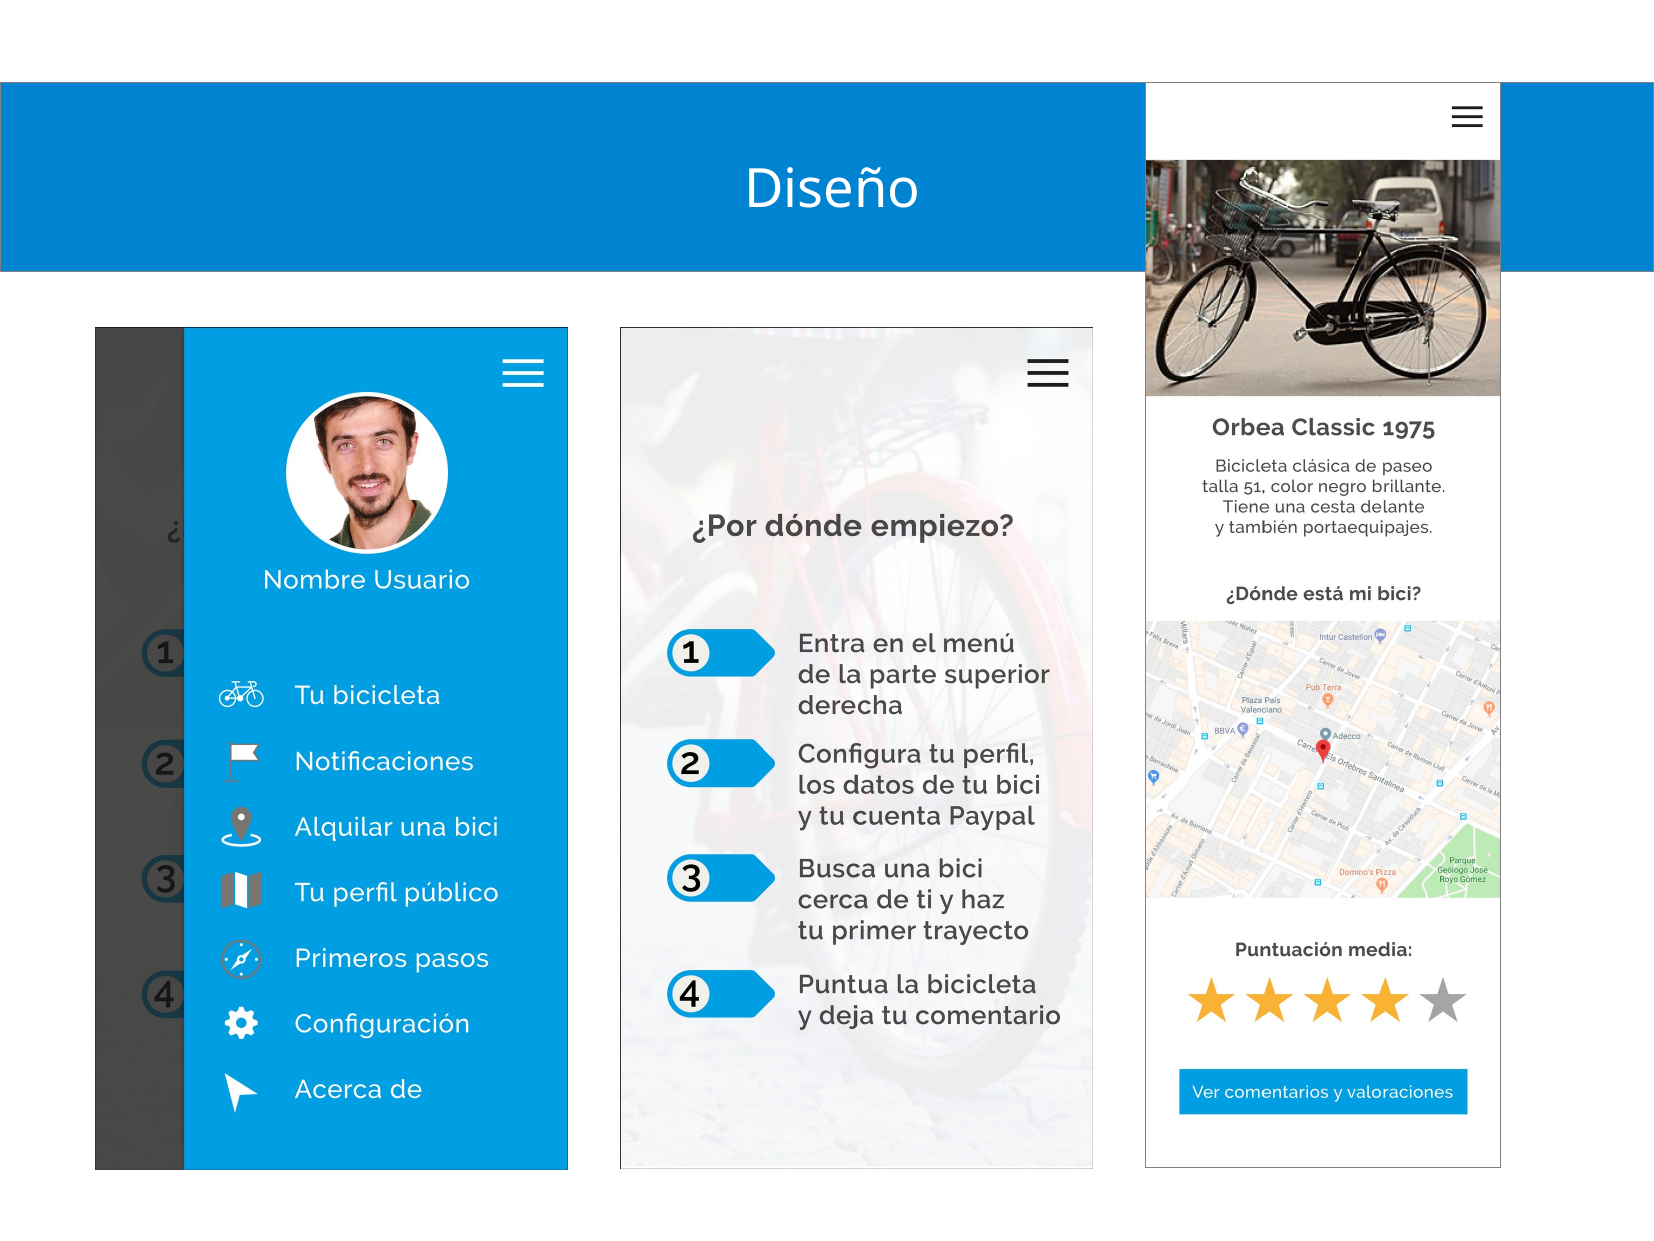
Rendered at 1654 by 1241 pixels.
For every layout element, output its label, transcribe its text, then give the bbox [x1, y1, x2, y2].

picture [335, 888, 347, 906]
picture [301, 576, 306, 588]
picture [395, 686, 399, 704]
picture [439, 883, 443, 900]
picture [322, 823, 335, 841]
picture [331, 1020, 336, 1032]
picture [403, 1025, 410, 1032]
picture [428, 575, 436, 588]
picture [297, 1087, 310, 1097]
picture [440, 1019, 452, 1032]
picture [461, 822, 469, 835]
picture [315, 817, 319, 835]
picture [423, 888, 429, 901]
picture [430, 691, 439, 703]
picture [379, 691, 390, 704]
picture [377, 825, 381, 835]
picture [232, 807, 251, 840]
picture [222, 873, 261, 907]
picture [444, 888, 452, 901]
picture [436, 757, 442, 770]
picture [417, 954, 429, 972]
picture [416, 576, 420, 588]
picture [620, 327, 1093, 1169]
picture [456, 883, 460, 901]
picture [463, 1019, 468, 1032]
picture [410, 823, 414, 835]
picture [411, 889, 419, 901]
picture [407, 1019, 415, 1032]
picture [345, 1085, 349, 1097]
picture [346, 1014, 356, 1032]
picture [402, 823, 409, 835]
picture [222, 955, 227, 967]
picture [503, 383, 543, 387]
picture [460, 579, 469, 588]
picture [376, 571, 391, 588]
picture [391, 1085, 399, 1098]
picture [236, 973, 247, 978]
picture [446, 758, 459, 769]
picture [363, 817, 367, 835]
picture [431, 757, 435, 769]
picture [430, 888, 434, 900]
text_box Diseño [271, 141, 1145, 221]
picture [296, 883, 309, 901]
picture [234, 952, 249, 966]
picture [361, 1019, 368, 1032]
picture [344, 954, 350, 966]
picture [402, 691, 415, 704]
picture [357, 691, 366, 702]
picture [314, 575, 321, 588]
picture [418, 1023, 427, 1032]
picture [479, 823, 484, 834]
picture [392, 883, 396, 901]
picture [266, 571, 280, 588]
picture [311, 691, 318, 704]
picture [436, 823, 445, 835]
picture [394, 1020, 399, 1032]
picture [418, 823, 422, 835]
picture [408, 1085, 421, 1097]
picture [225, 1007, 257, 1038]
picture [314, 954, 320, 966]
picture [329, 1087, 339, 1097]
picture [470, 889, 478, 901]
picture [456, 818, 461, 835]
text_box [1501, 82, 1654, 272]
picture [380, 954, 392, 967]
text_box [0, 82, 1145, 272]
picture [296, 825, 311, 835]
picture [418, 686, 424, 704]
picture [326, 570, 331, 588]
picture [319, 888, 323, 901]
picture [423, 822, 429, 835]
picture [398, 581, 405, 587]
picture [256, 957, 261, 969]
picture [461, 954, 470, 966]
picture [352, 578, 364, 587]
picture [465, 764, 472, 770]
picture [486, 889, 497, 901]
picture [377, 883, 387, 900]
picture [332, 753, 339, 770]
picture [95, 327, 184, 1170]
picture [406, 888, 410, 906]
picture [285, 575, 293, 588]
picture [297, 949, 309, 966]
picture [316, 757, 329, 769]
picture [376, 1085, 380, 1097]
picture [367, 888, 374, 901]
picture [311, 888, 317, 901]
picture [222, 835, 261, 846]
picture [307, 575, 313, 588]
picture [354, 954, 359, 966]
picture [409, 575, 415, 588]
picture [340, 823, 346, 835]
picture [226, 694, 243, 701]
picture [240, 940, 248, 945]
picture [456, 576, 460, 587]
picture [380, 757, 389, 770]
picture [354, 1086, 358, 1097]
picture [297, 752, 312, 770]
picture [314, 1086, 321, 1098]
picture [365, 1020, 373, 1038]
picture [363, 758, 371, 770]
picture [457, 1020, 461, 1032]
picture [414, 757, 427, 770]
picture [337, 1019, 342, 1032]
picture [330, 575, 339, 588]
picture [246, 681, 257, 694]
picture [378, 1019, 384, 1032]
picture [1145, 82, 1501, 1168]
picture [503, 371, 543, 375]
picture [335, 954, 342, 966]
picture [335, 685, 347, 704]
picture [470, 955, 474, 966]
picture [296, 1014, 310, 1032]
picture [436, 955, 444, 966]
picture [226, 1075, 256, 1109]
picture [296, 686, 309, 703]
picture [287, 392, 448, 554]
picture [349, 752, 359, 769]
picture [393, 757, 403, 770]
picture [314, 1019, 327, 1032]
picture [424, 582, 431, 588]
picture [386, 1020, 390, 1032]
picture [351, 889, 363, 900]
picture [347, 823, 351, 835]
picture [230, 742, 259, 767]
